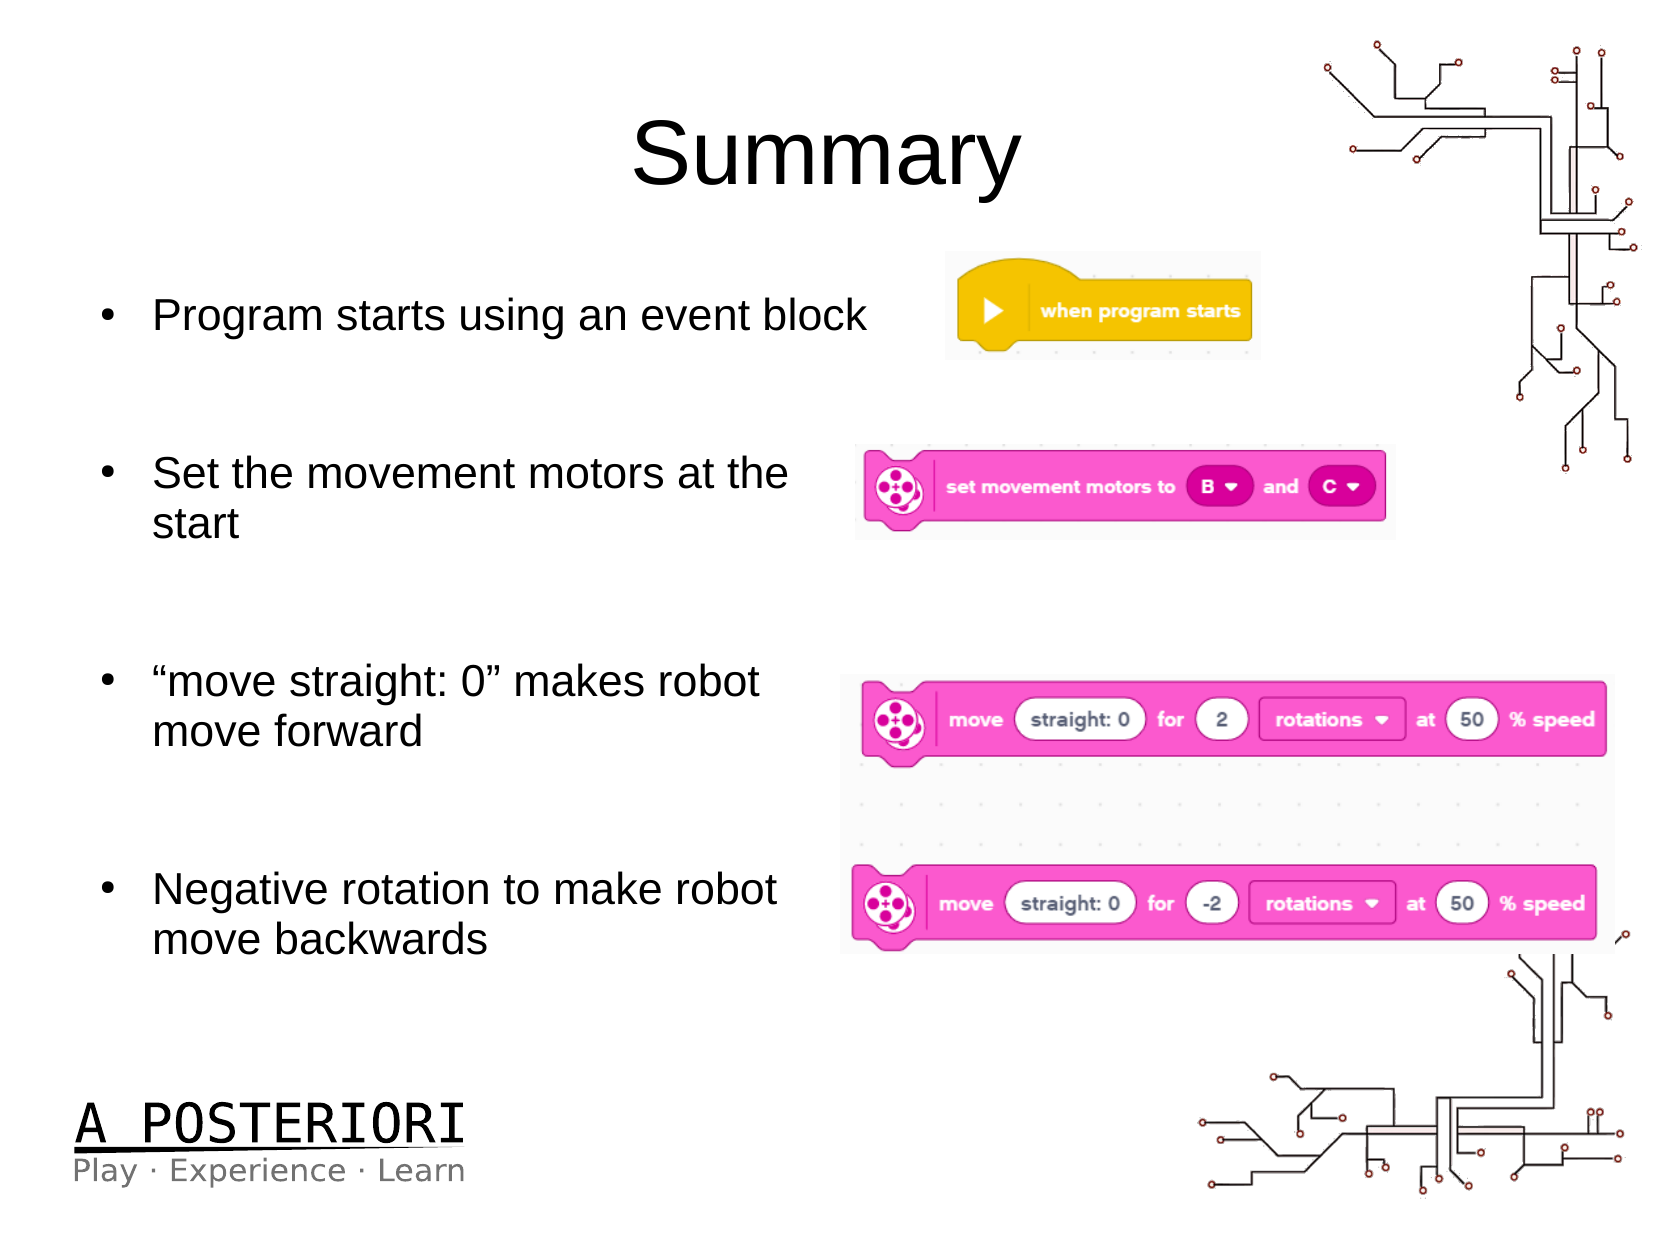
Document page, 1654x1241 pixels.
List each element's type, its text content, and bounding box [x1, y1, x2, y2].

title Summary [82, 49, 1571, 257]
picture [855, 35, 1643, 541]
picture [945, 251, 1261, 361]
picture [840, 674, 1635, 1200]
list Program starts using an event block Set the movement motors at the start “move straight: 0” makes robot move forward Negative rotation to make robot move backwards [82, 290, 871, 1010]
